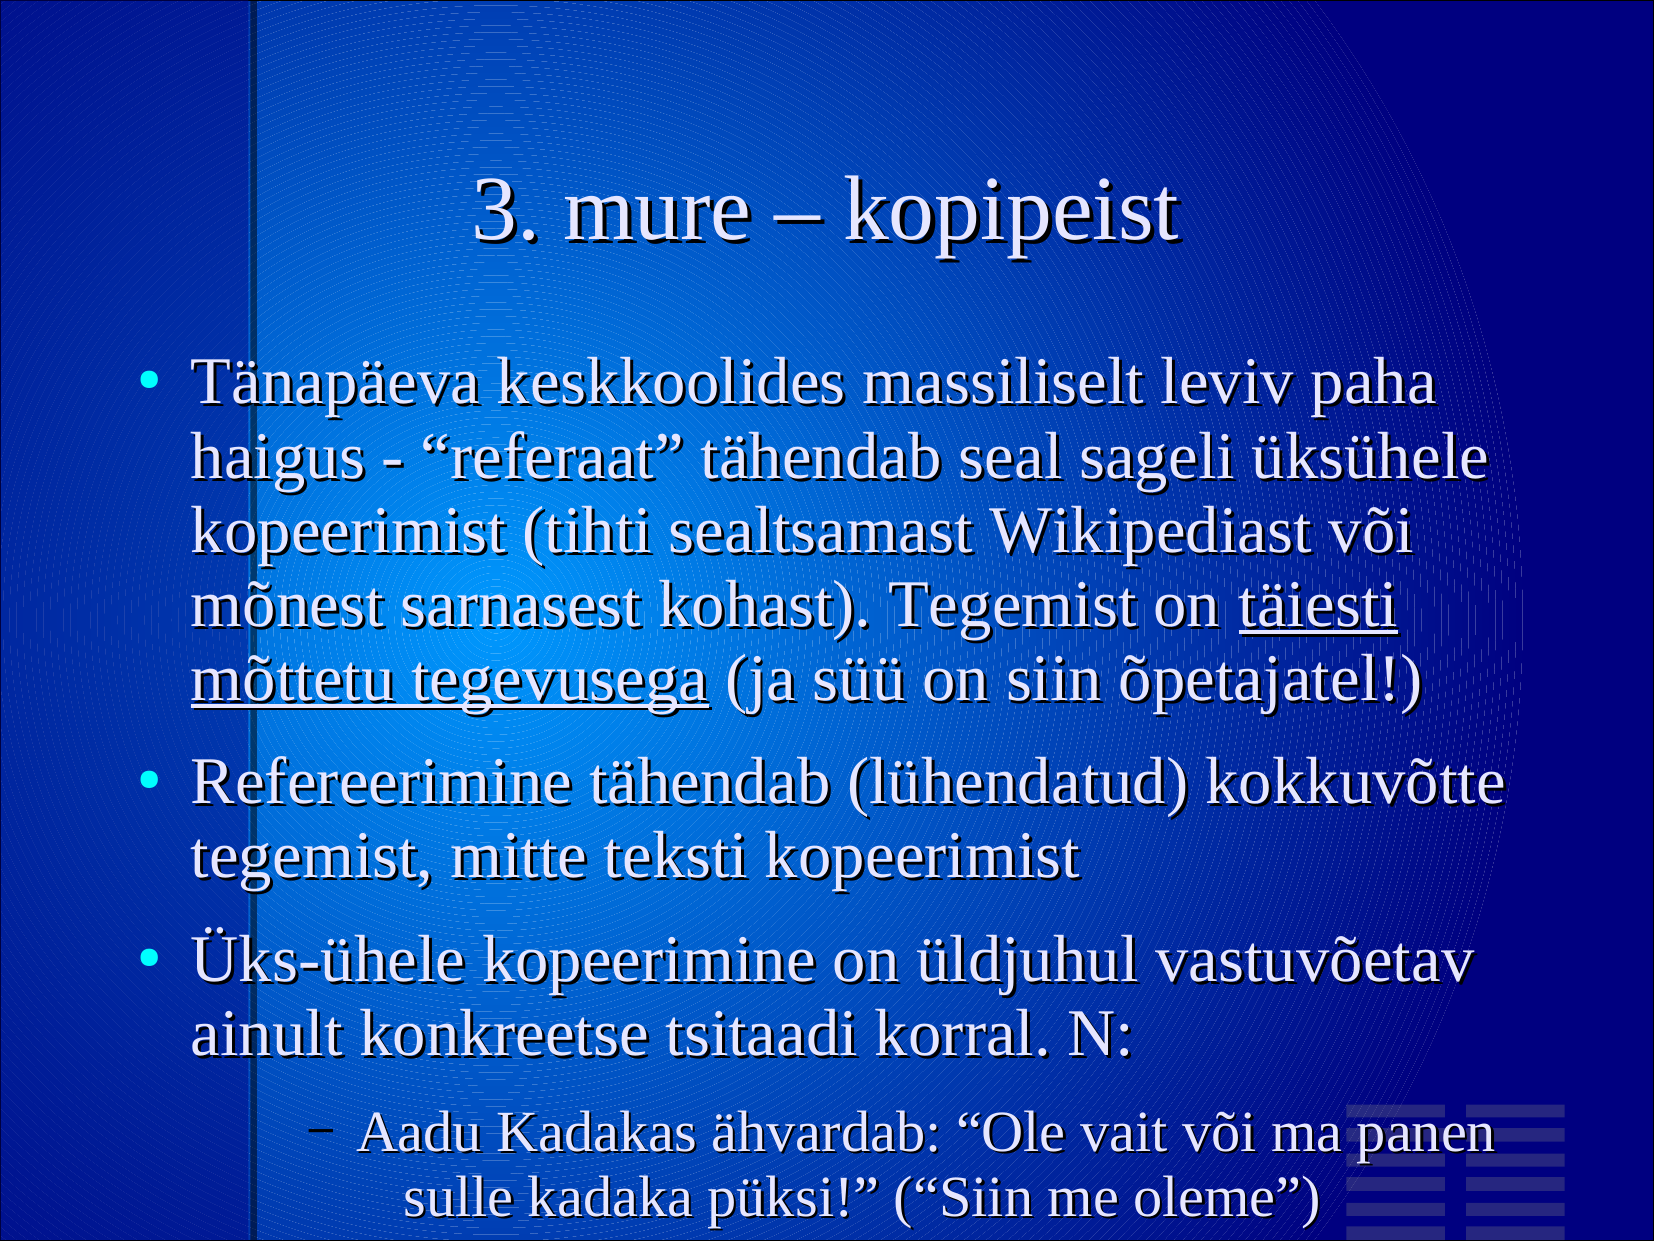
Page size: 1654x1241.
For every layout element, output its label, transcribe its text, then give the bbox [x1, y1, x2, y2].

list Tänapäeva keskkoolides massiliselt leviv paha haigus - “referaat” tähendab seal sageli üksühele kopeerimist (tihti sealtsamast Wikipediast või mõnest sarnasest kohast). Tegemist on täiesti mõttetu tegevusega (ja süü on siin õpetajatel!) Refereerimine tähendab (lühendatud) kokkuvõtte tegemist, mitte teksti kopeerimist Üks-ühele kopeerimine on üldjuhul vastuvõetav ainult konkreetse tsitaadi korral. N: Aadu Kadakas ähvardab: “Ole vait või ma panen sulle kadaka püksi!” (“Siin me oleme”) [119, 344, 1533, 1229]
title 3. mure – kopipeist [119, 104, 1533, 313]
